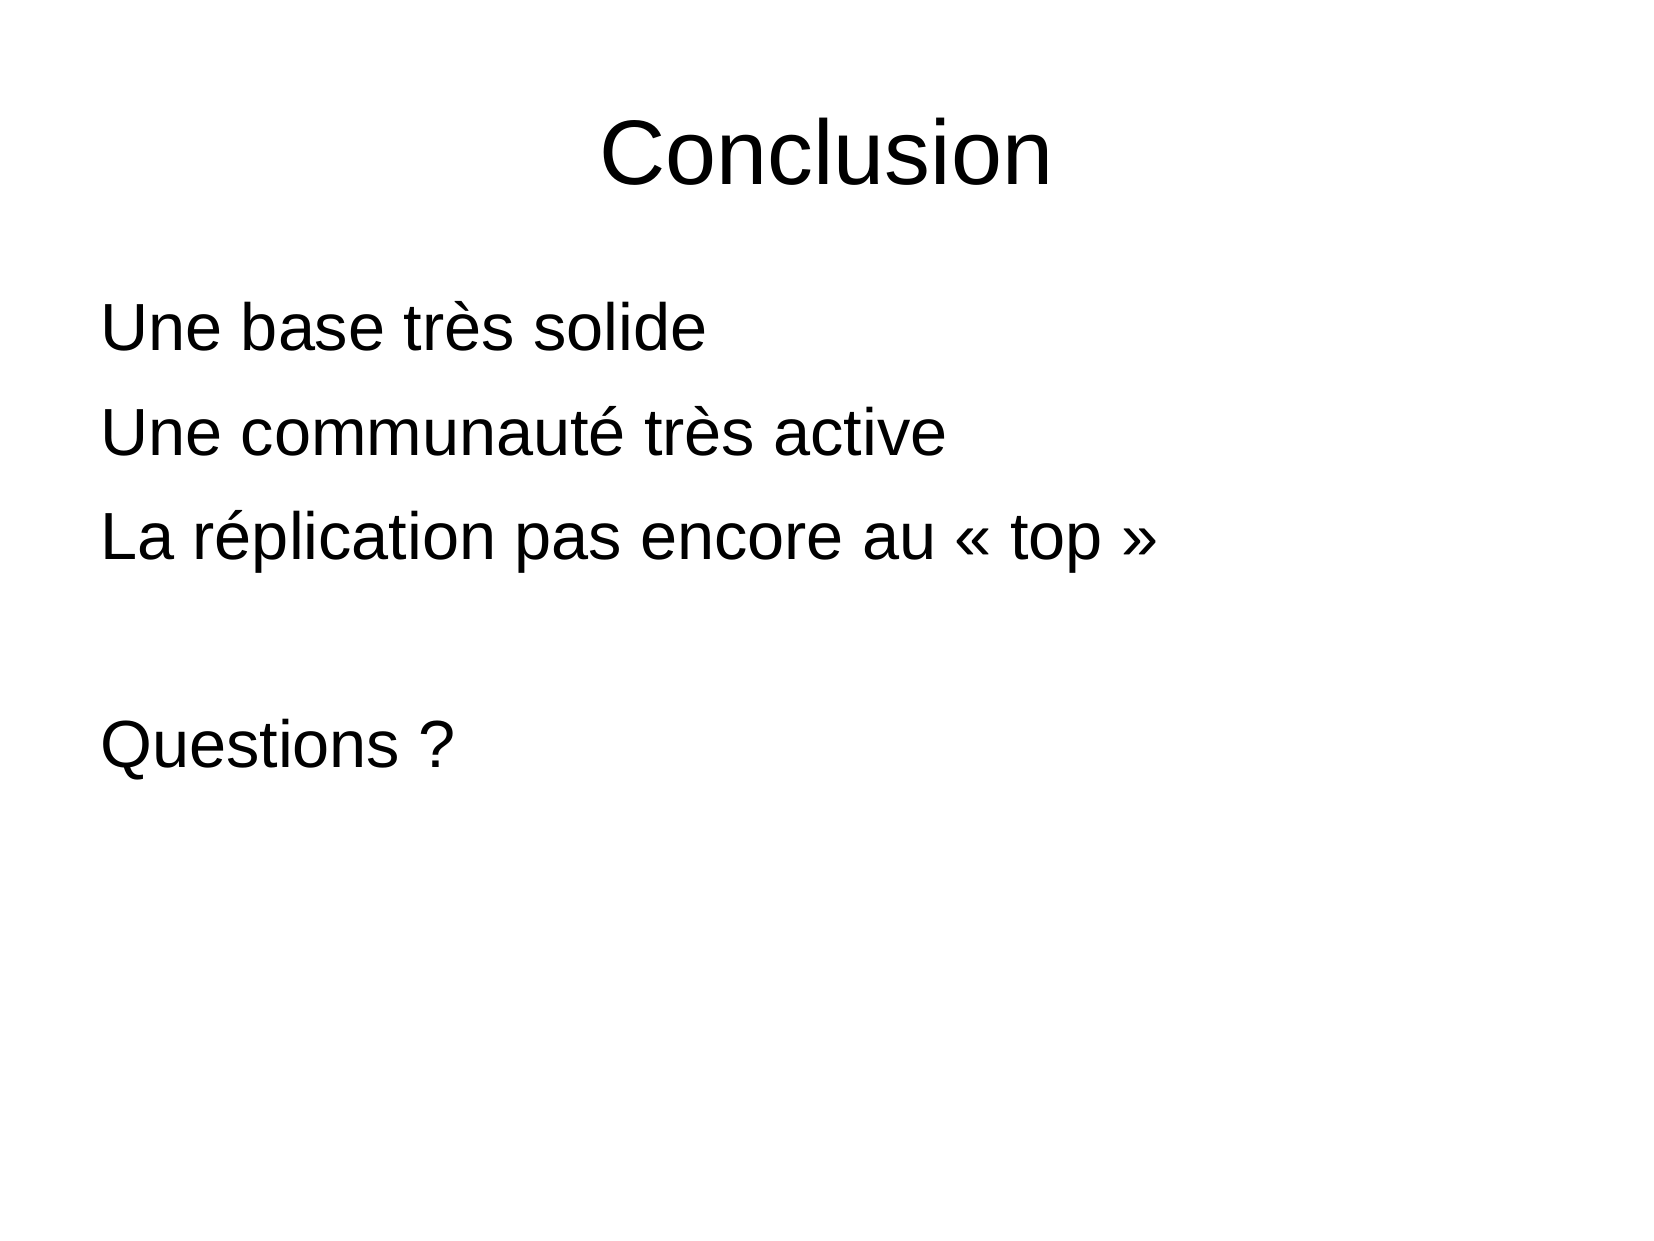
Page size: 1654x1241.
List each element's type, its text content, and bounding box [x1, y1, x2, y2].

title Conclusion [82, 56, 1571, 250]
list Une base très solide Une communauté très active La réplication pas encore au « top » Questions ? [82, 290, 1571, 1094]
